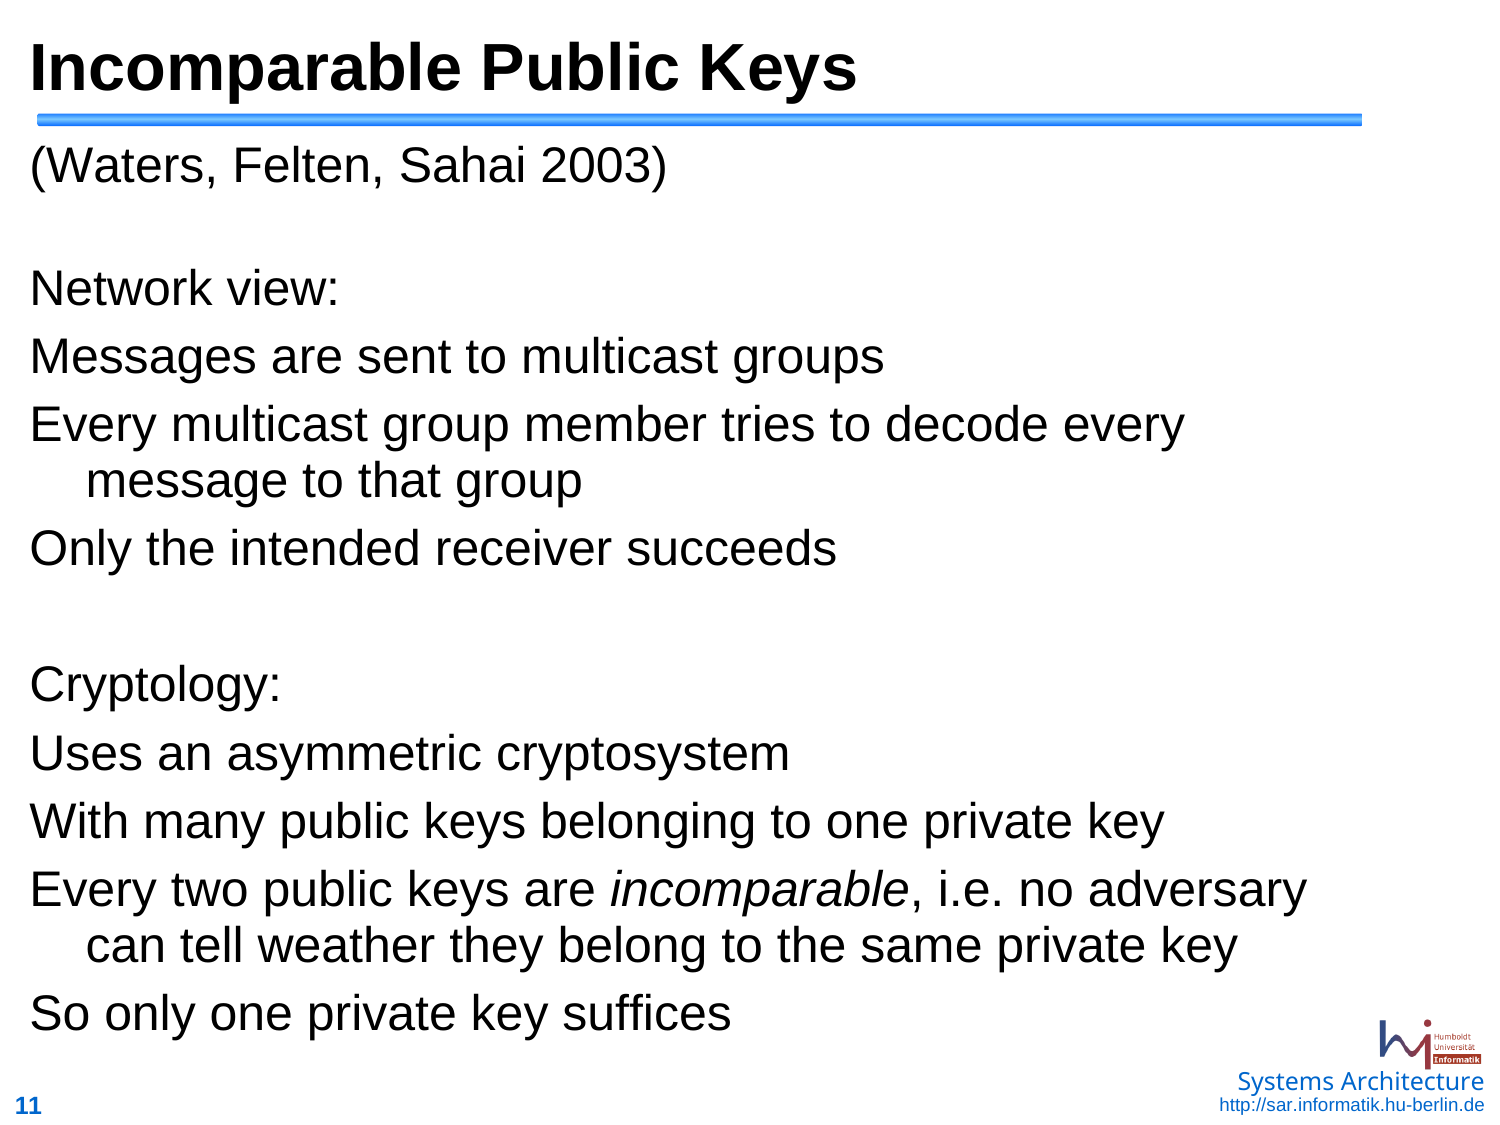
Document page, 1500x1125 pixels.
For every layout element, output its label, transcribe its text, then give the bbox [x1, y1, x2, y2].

list (Waters, Felten, Sahai 2003) Network view: Messages are sent to multicast groups Every multicast group member tries to decode every message to that group Only the intended receiver succeeds Cryptology: Uses an asymmetric cryptosystem With many public keys belonging to one private key Every two public keys are incomparable, i.e. no adversary can tell weather they belong to the same private key So only one private key suffices [29, 137, 1500, 1110]
title Incomparable Public Keys [29, 19, 1500, 115]
